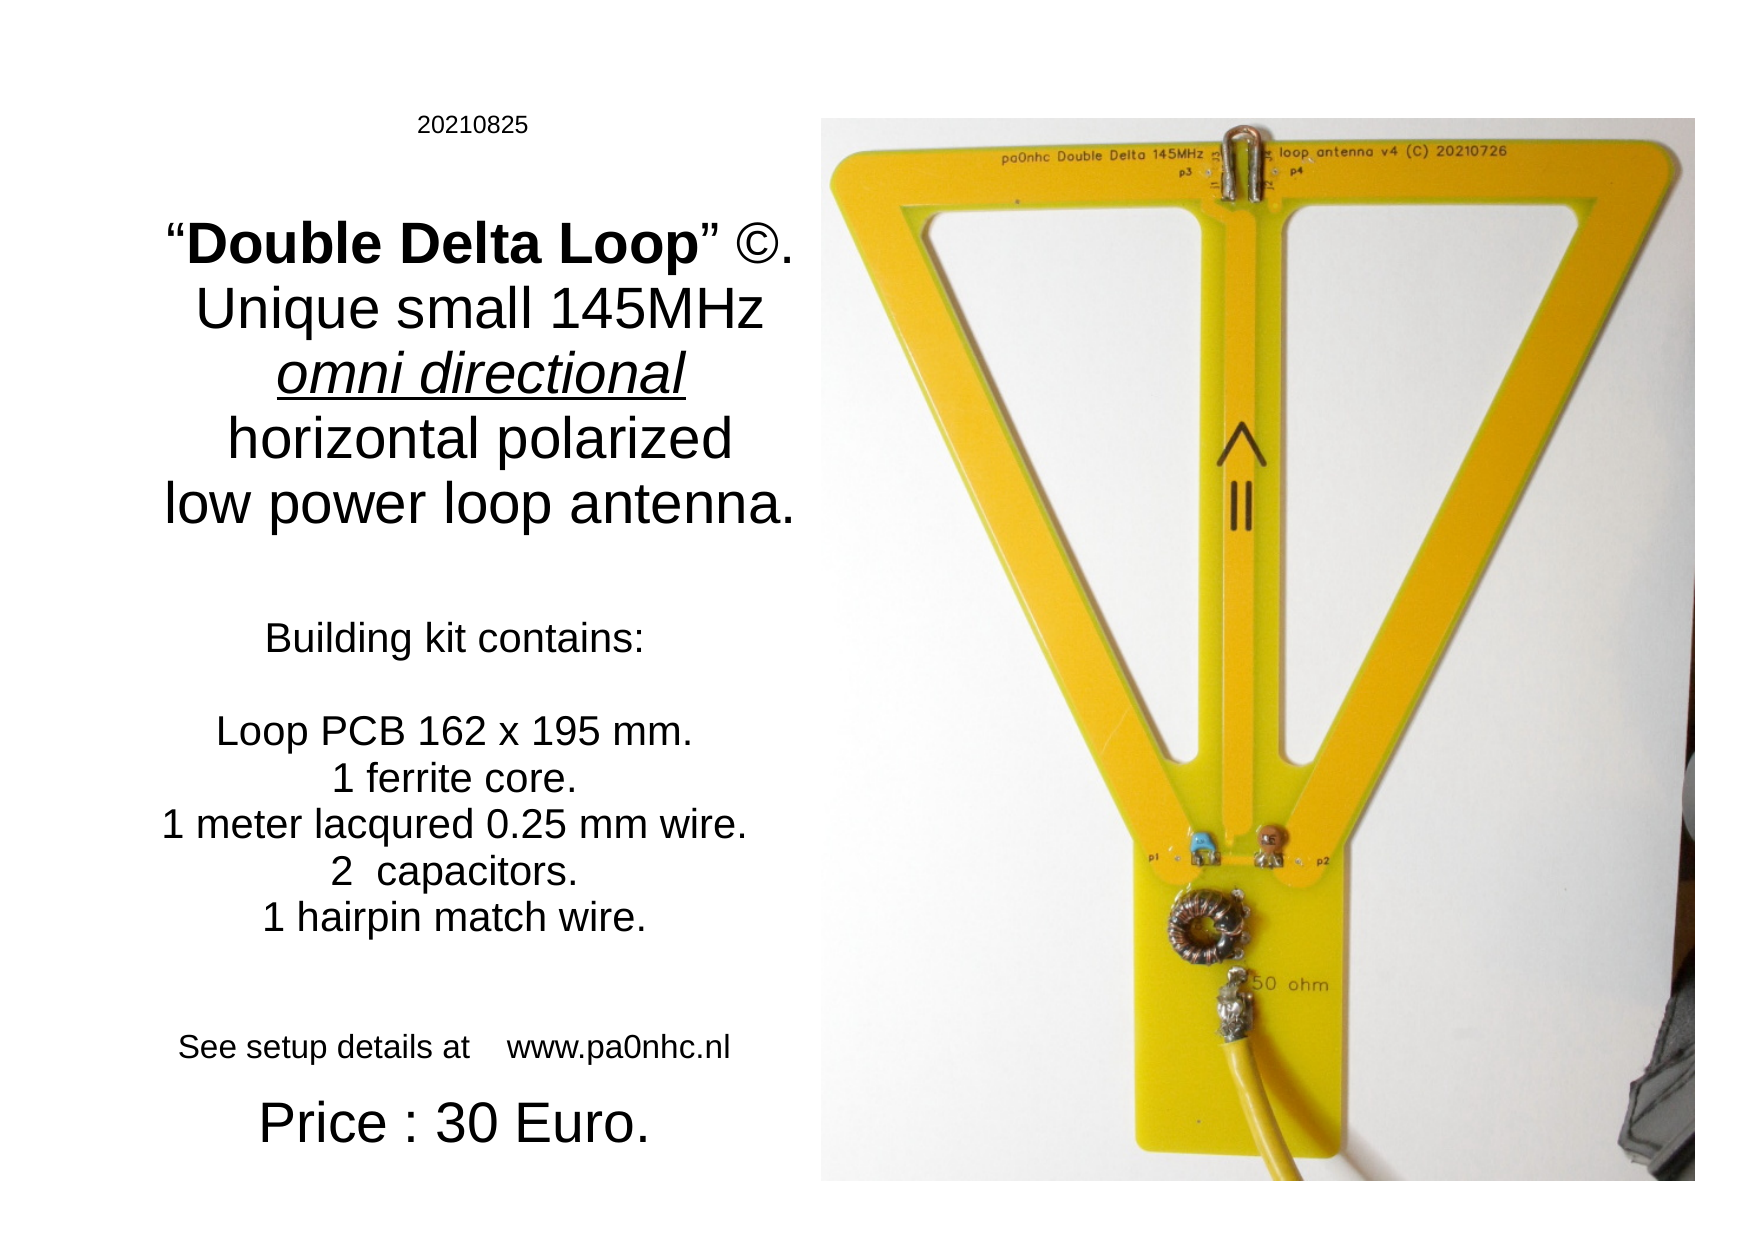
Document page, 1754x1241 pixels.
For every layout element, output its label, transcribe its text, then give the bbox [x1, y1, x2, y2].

title 20210825 “Double Delta Loop” ©. Unique small 145MHz omni directional horizontal polarized low power loop antenna. [140, 80, 822, 536]
picture [821, 118, 1695, 1182]
list Building kit contains: Loop PCB 162 x 195 mm. 1 ferrite core. 1 meter lacqured 0.25 mm wire. 2 capacitors. 1 hairpin match wire. See setup details at www.pa0nhc.nl Price : 30 Euro. [88, 614, 751, 1170]
